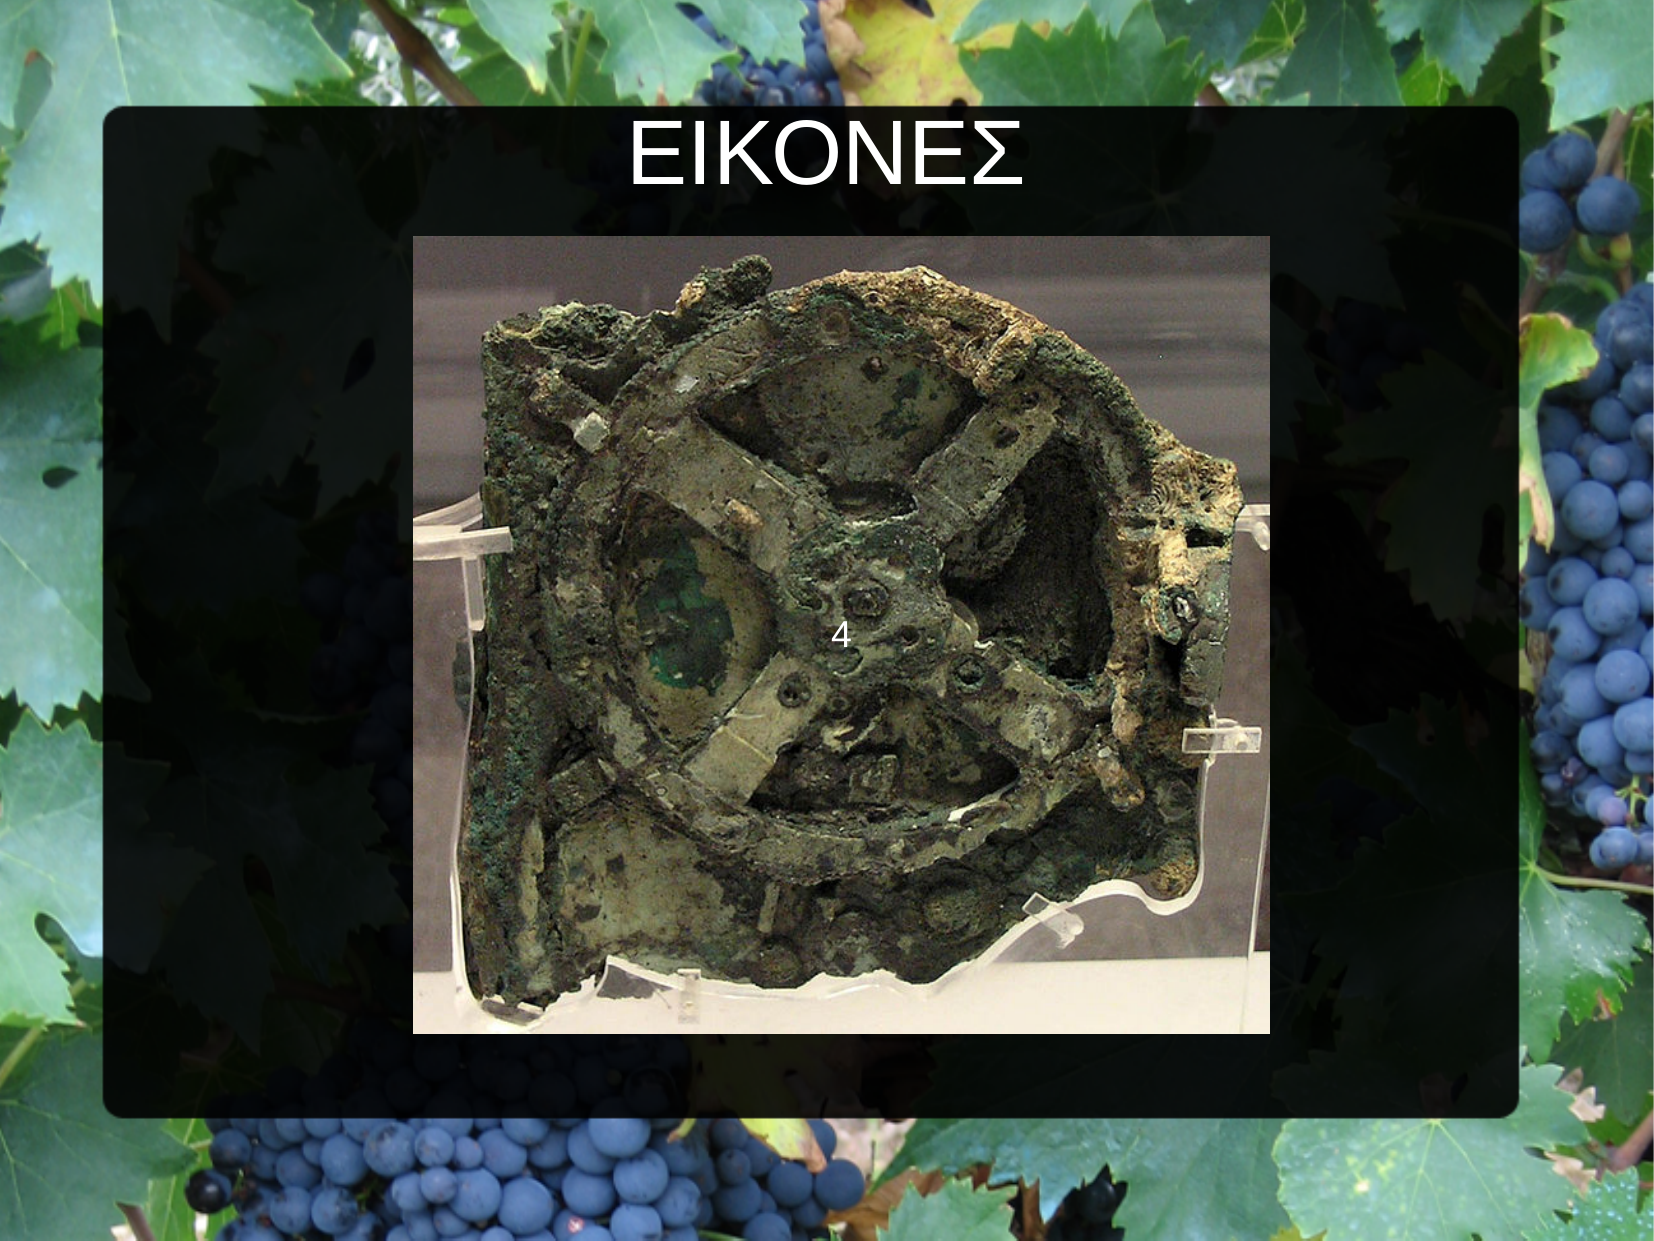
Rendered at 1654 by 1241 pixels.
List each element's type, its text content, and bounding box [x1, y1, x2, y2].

title ΕΙΚΟΝΕΣ [82, 56, 1571, 250]
picture [0, 0, 1654, 1241]
